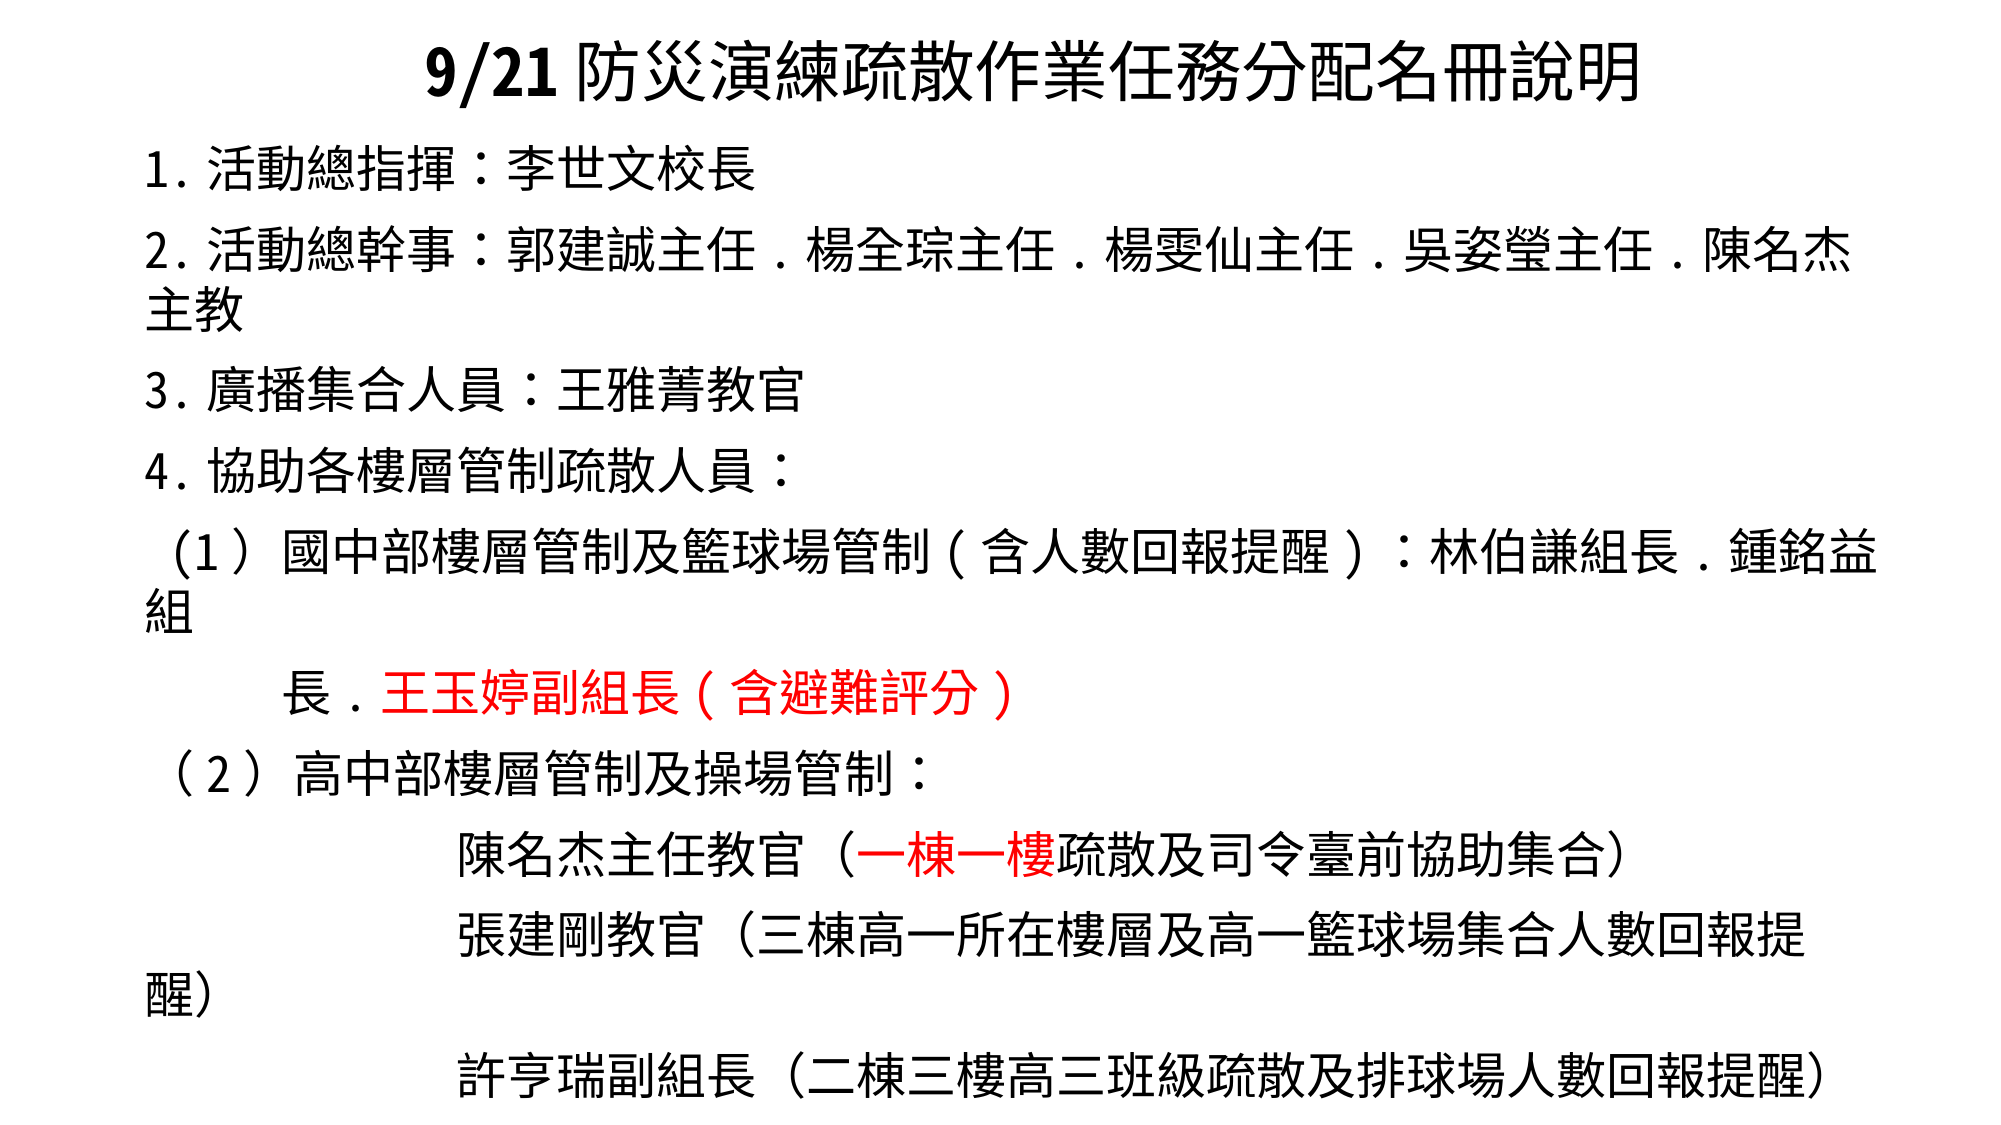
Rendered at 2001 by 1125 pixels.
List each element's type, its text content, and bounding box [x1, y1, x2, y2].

list 1.活動總指揮：李世文校長 2.活動總幹事：郭建誠主任.楊全琮主任.楊雯仙主任.吳姿瑩主任.陳名杰主教 3.廣播集合人員：王雅菁教官 4.協助各樓層管制疏散人員： (1）國中部樓層管制及籃球場管制(含人數回報提醒)：林伯謙組長.鍾銘益組 長.王玉婷副組長(含避難評分) （2）高中部樓層管制及操場管制： 陳名杰主任教官（一棟一樓疏散及司令臺前協助集合） 張建剛教官（三棟高一所在樓層及高一籃球場集合人數回報提醒） 許亨瑞副組長（二棟三樓高三班級疏散及排球場人數回報提醒） 黃詩茹老師(二棟二樓高二班級疏散) (含避難評分) 5.攝影及拍照：汪德方組長及劉冠瑩小姐 6.操場司令臺廣播器(前置作業)：黃詩茹副組長及劉芸函老師 [129, 129, 1904, 1102]
title 9/21防災演練疏散作業任務分配名冊說明 [306, 29, 1761, 117]
